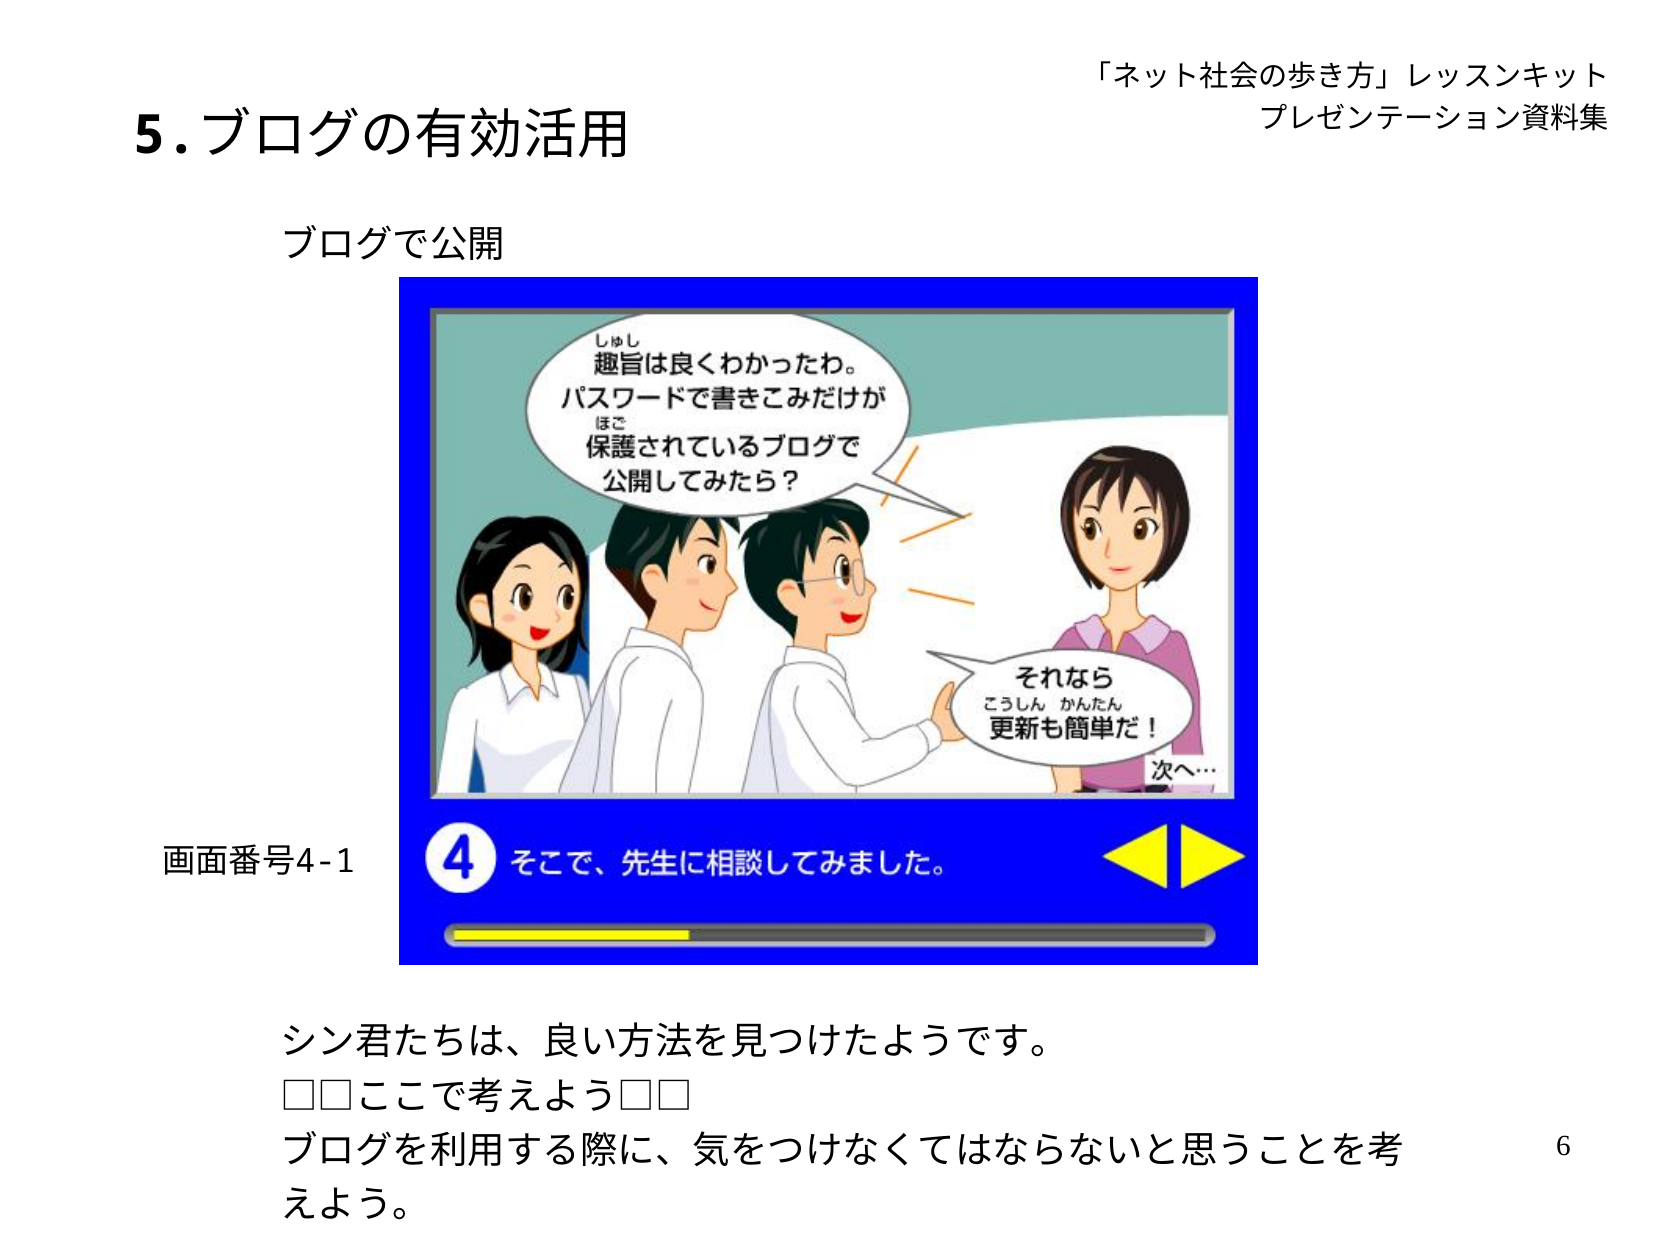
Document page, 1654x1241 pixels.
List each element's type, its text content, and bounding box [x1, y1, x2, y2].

text_box ブログで公開 [265, 206, 680, 260]
text_box 「ネット社会の歩き方」レッスンキット プレゼンテーション資料集 [1062, 44, 1625, 119]
text_box 画面番号4-1 [147, 826, 384, 875]
text_box シン君たちは、良い方法を見つけたようです。 □□ここで考えよう□□ ブログを利用する際に、気をつけなくてはならないと思うことを考えよう。 [265, 1003, 1447, 1169]
text_box 5.ブログの有効活用 [118, 88, 1093, 158]
picture [399, 277, 1258, 965]
